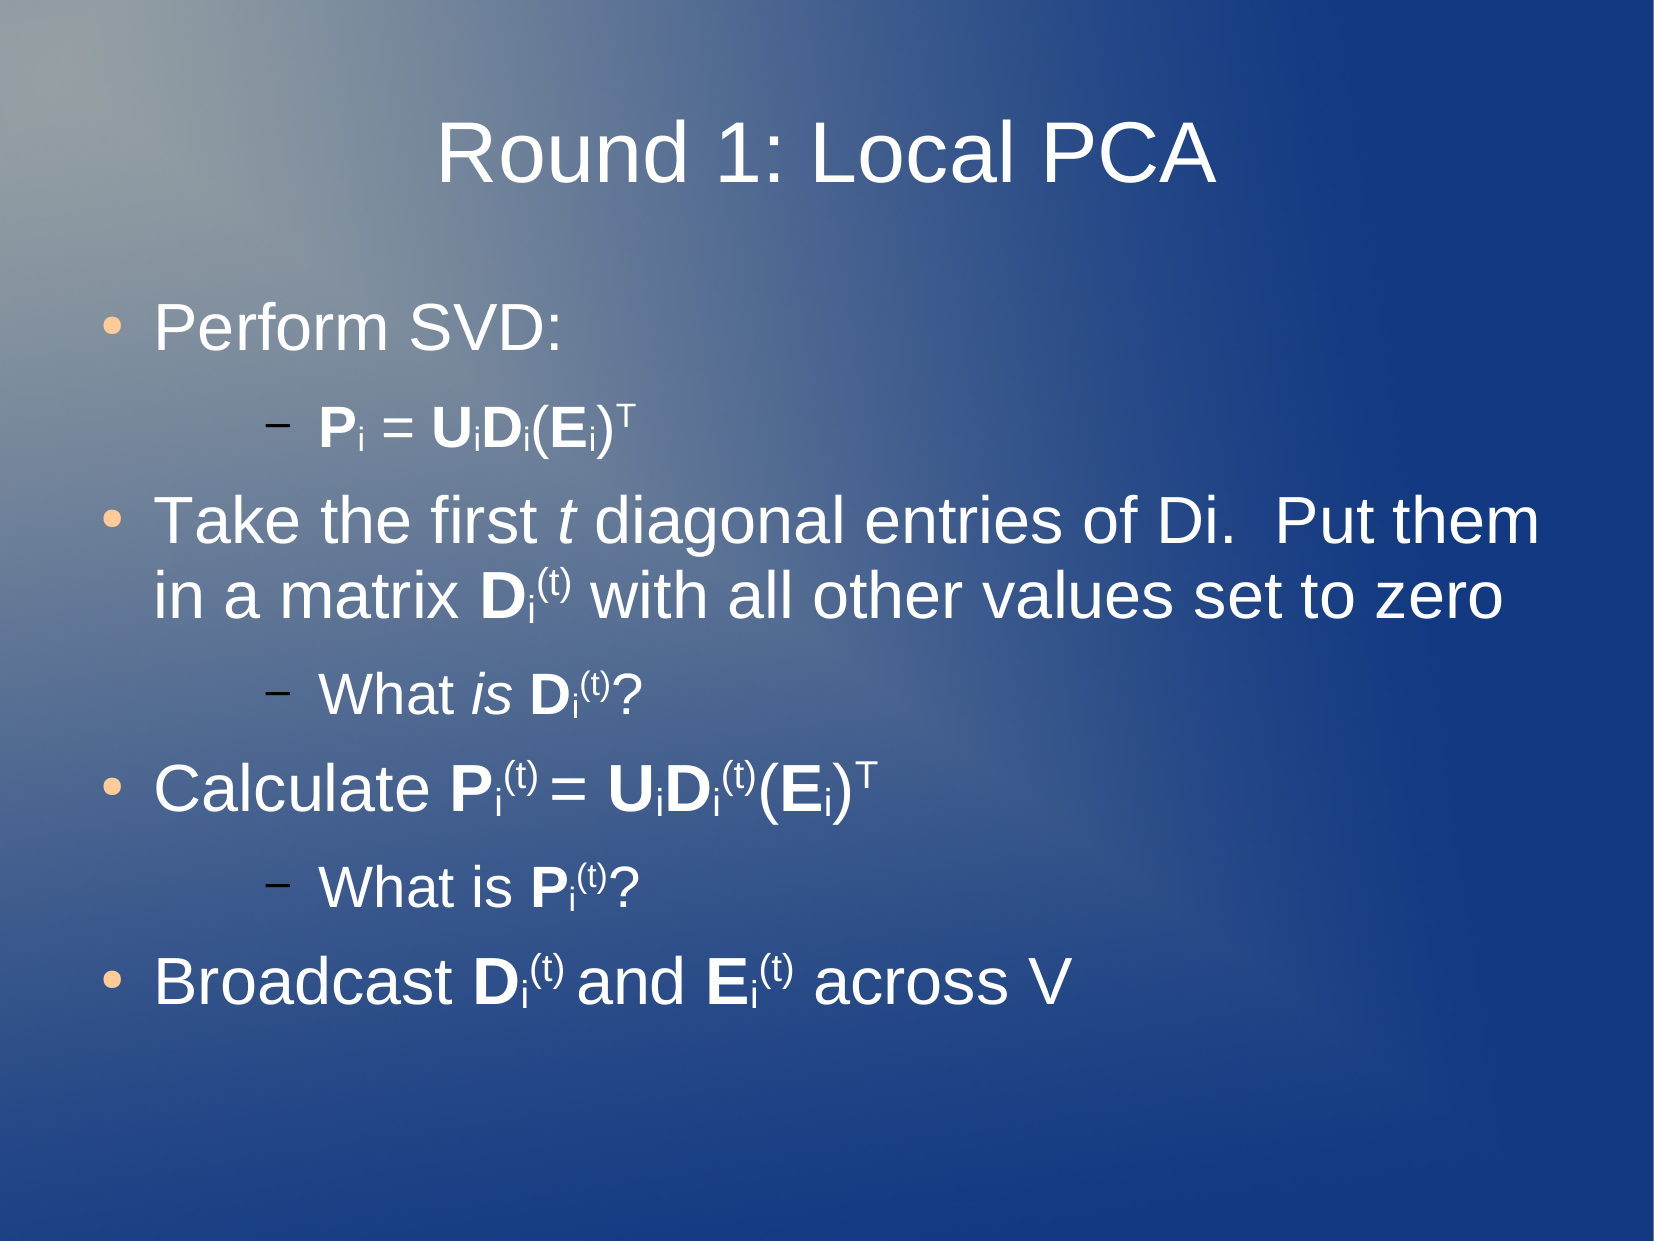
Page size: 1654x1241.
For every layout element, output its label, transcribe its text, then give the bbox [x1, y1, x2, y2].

list Perform SVD: Pi = UiDi(Ei)T Take the first t diagonal entries of Di. Put them in a matrix Di(t) with all other values set to zero What is Di(t)? Calculate Pi(t) = UiDi(t)(Ei)T What is Pi(t)? Broadcast Di(t) and Ei(t) across V [82, 290, 1571, 1157]
title Round 1: Local PCA [82, 49, 1571, 257]
picture [0, 0, 1654, 1241]
